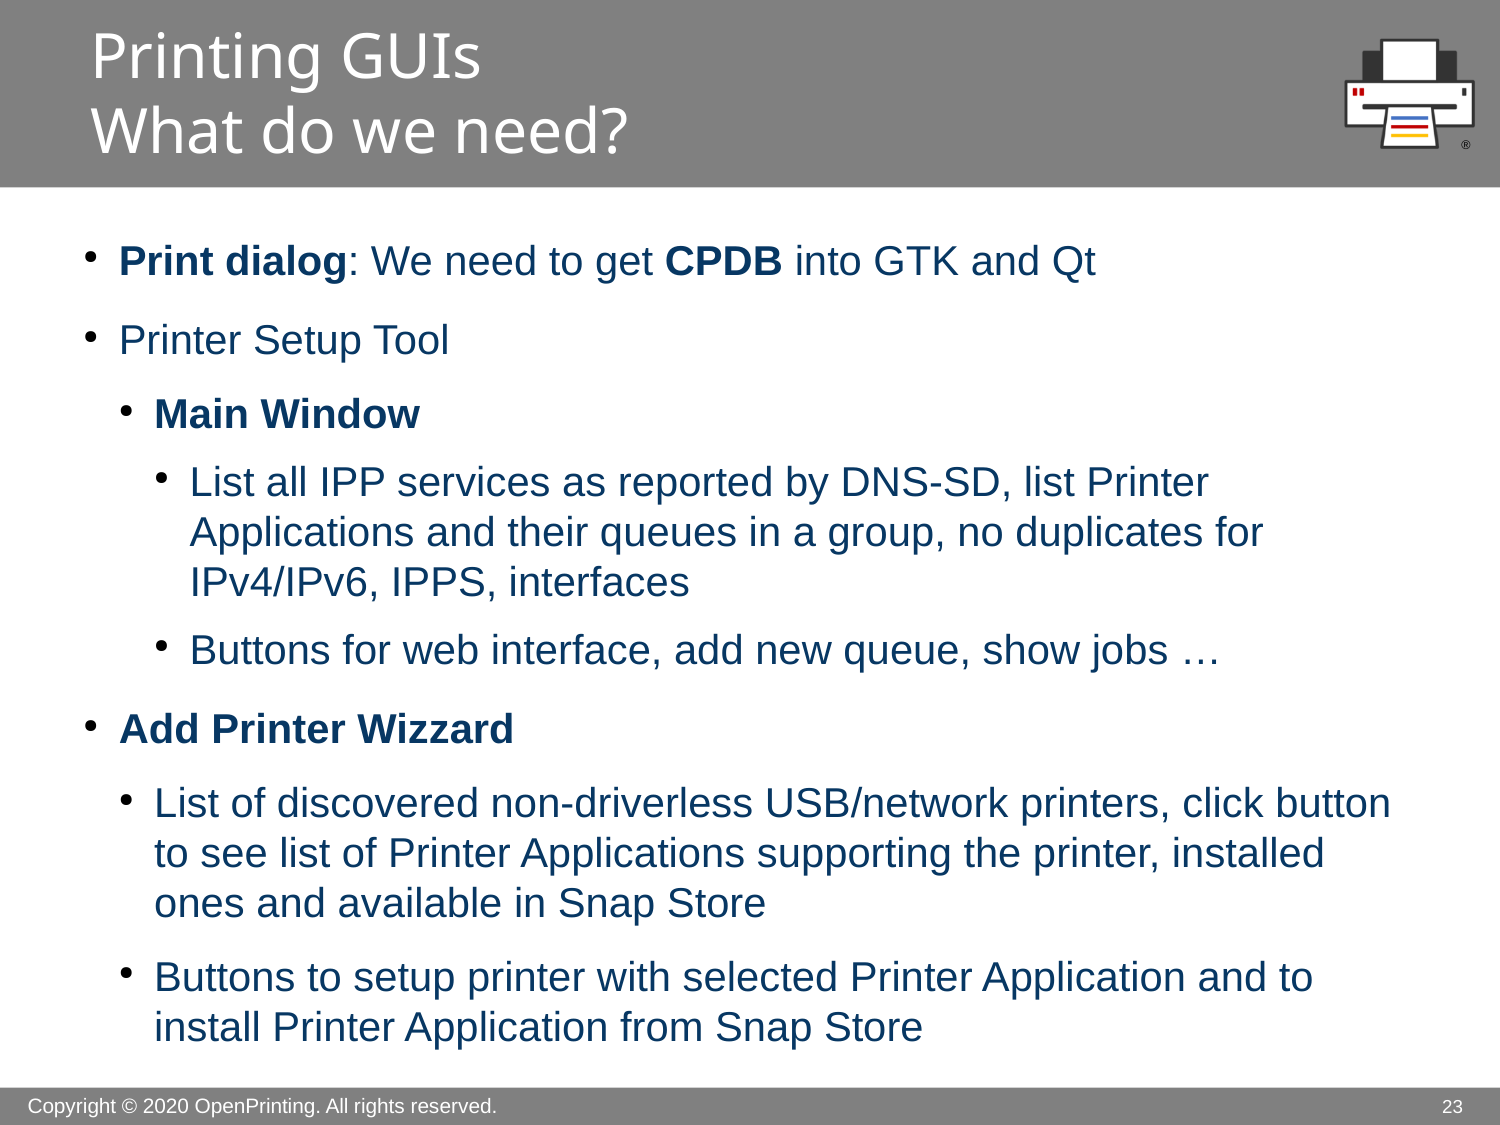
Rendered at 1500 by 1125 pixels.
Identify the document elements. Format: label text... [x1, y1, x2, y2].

picture [1339, 33, 1480, 154]
list Print dialog: We need to get CPDB into GTK and Qt Printer Setup Tool Main Window List all IPP services as reported by DNS-SD, list Printer Applications and their queues in a group, no duplicates for IPv4/IPv6, IPPS, interfaces Buttons for web interface, add new queue, show jobs … Add Printer Wizzard List of discovered non-driverless USB/network printers, click button to see list of Printer Applications supporting the printer, installed ones and available in Snap Store Buttons to setup printer with selected Printer Application and to install Printer Application from Snap Store [75, 224, 1425, 1067]
title Printing GUIs What do we need? [75, 7, 1317, 175]
slide_number <number> [1405, 1087, 1500, 1125]
